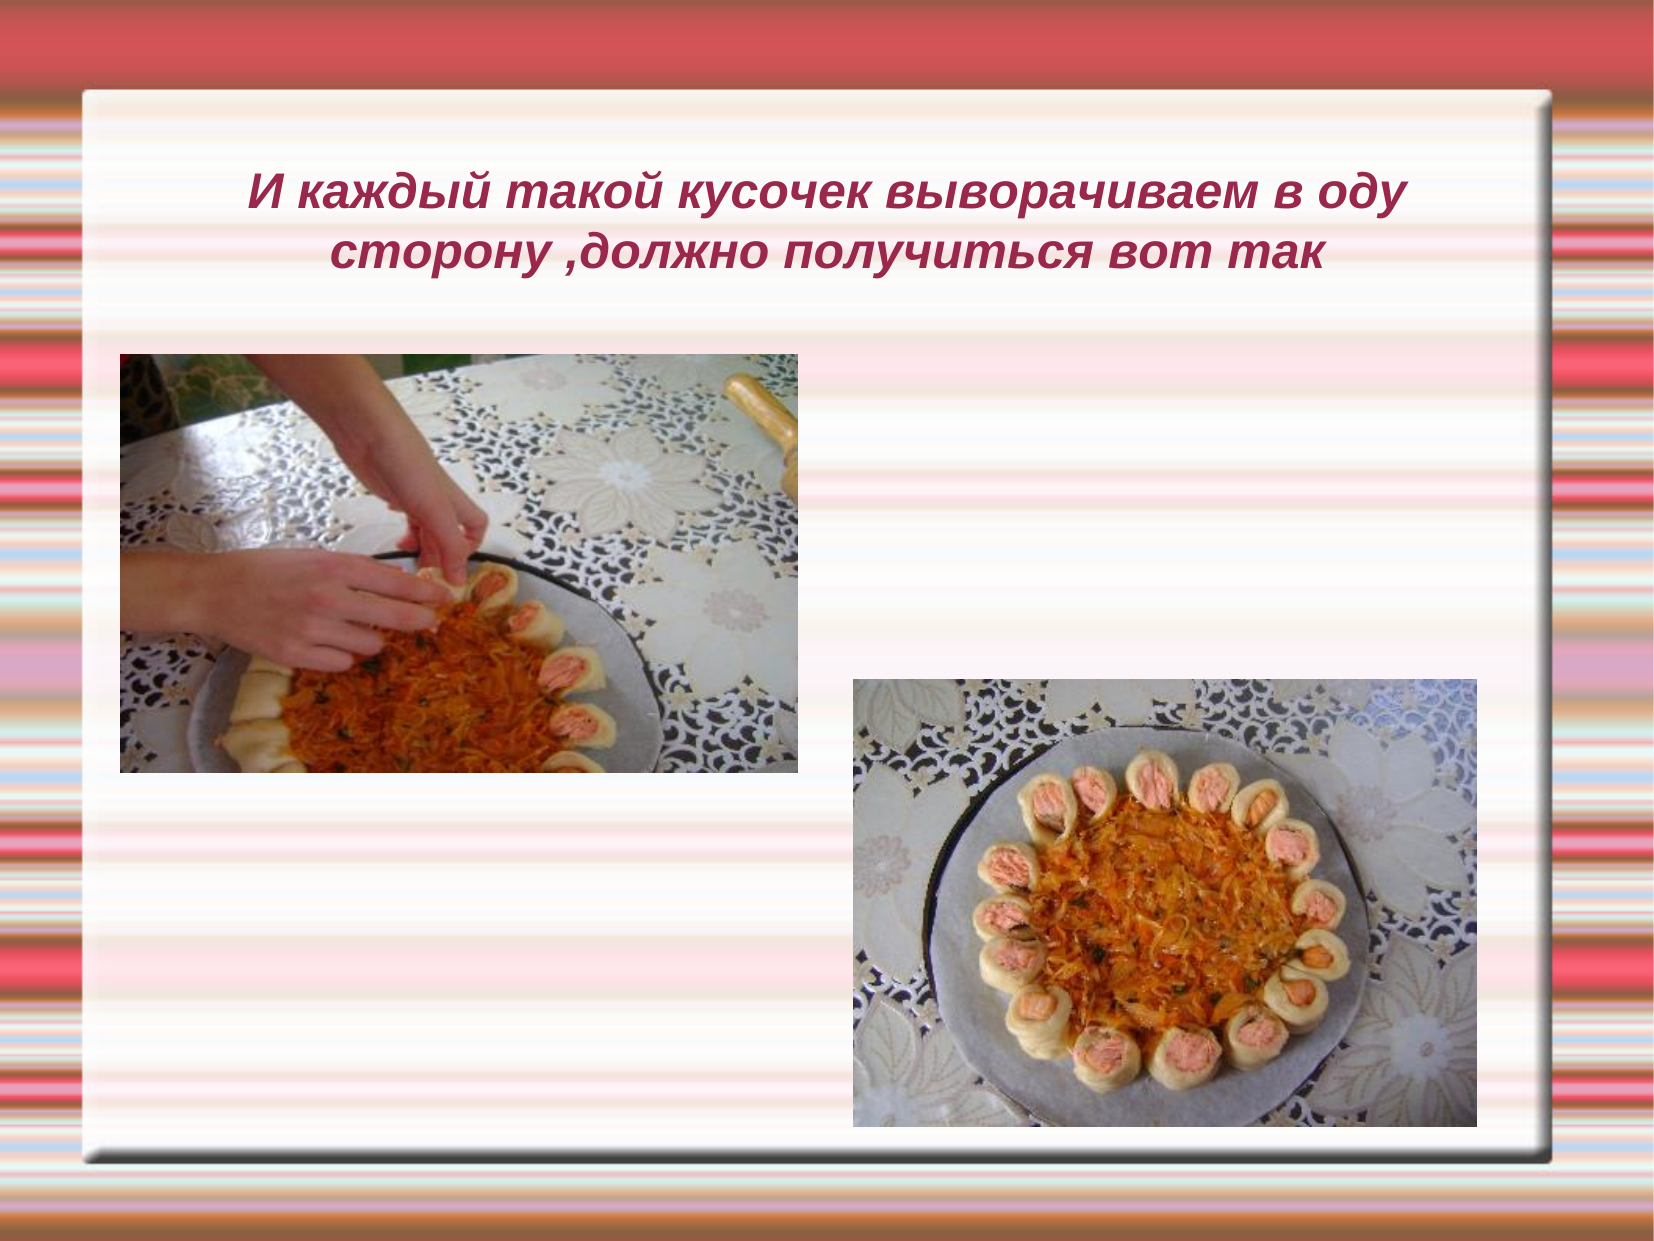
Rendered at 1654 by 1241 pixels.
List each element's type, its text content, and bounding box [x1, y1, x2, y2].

picture [120, 354, 798, 773]
title И каждый такой кусочек выворачиваем в оду сторону ,должно получиться вот так [121, 114, 1534, 322]
picture [853, 679, 1477, 1127]
